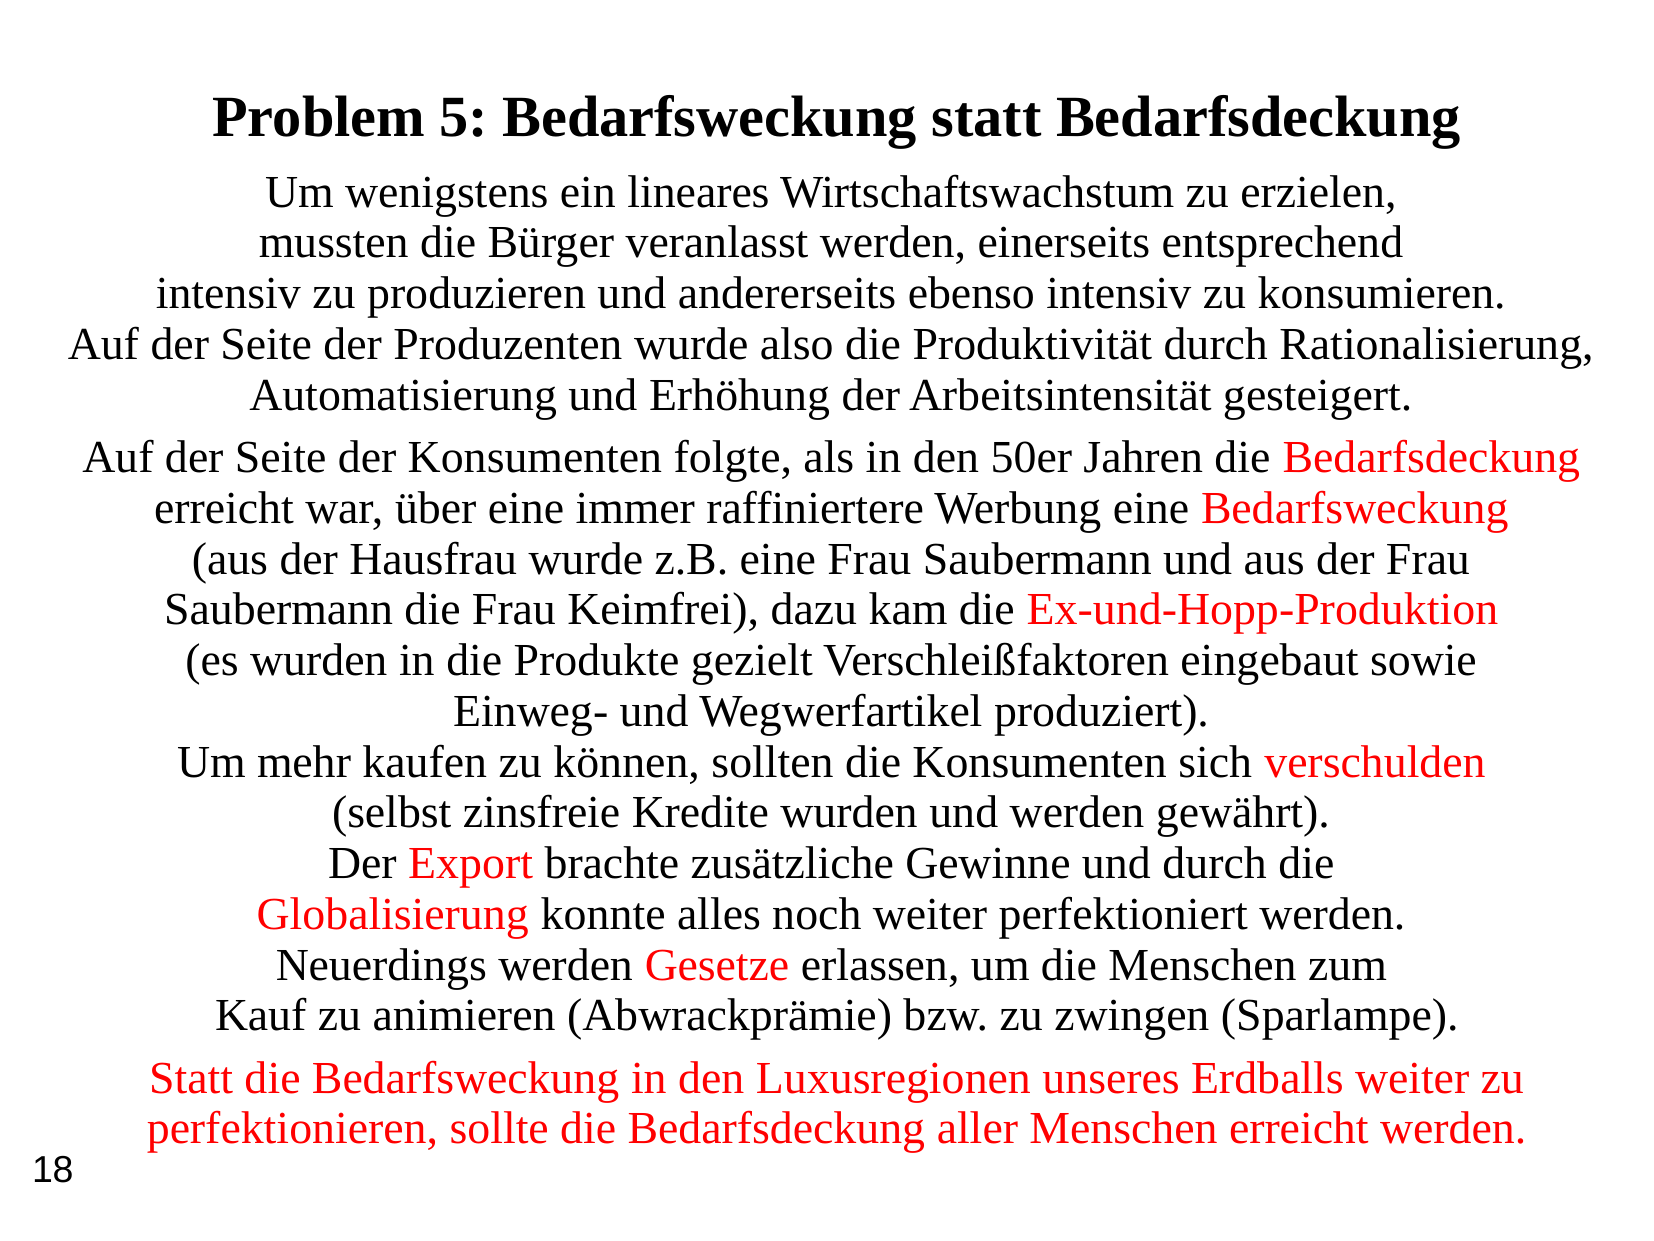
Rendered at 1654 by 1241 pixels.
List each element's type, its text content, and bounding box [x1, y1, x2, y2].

text_box <Nummer> [17, 1140, 235, 1211]
text_box Problem 5: Bedarfsweckung statt Bedarfsdeckung Um wenigstens ein lineares Wirtschaftswachstum zu erzielen, mussten die Bürger veranlasst werden, einerseits entsprechend intensiv zu produzieren und andererseits ebenso intensiv zu konsumieren. Auf der Seite der Produzenten wurde also die Produktivität durch Rationalisierung, Automatisierung und Erhöhung der Arbeitsintensität gesteigert. Auf der Seite der Konsumenten folgte, als in den 50er Jahren die Bedarfsdeckung erreicht war, über eine immer raffiniertere Werbung eine Bedarfsweckung (aus der Hausfrau wurde z.B. eine Frau Saubermann und aus der Frau Saubermann die Frau Keimfrei), dazu kam die Ex-und-Hopp-Produktion (es wurden in die Produkte gezielt Verschleißfaktoren eingebaut sowie Einweg- und Wegwerfartikel produziert). Um mehr kaufen zu können, sollten die Konsumenten sich verschulden (selbst zinsfreie Kredite wurden und werden gewährt). Der Export brachte zusätzliche Gewinne und durch die Globalisierung konnte alles noch weiter perfektioniert werden. Neuerdings werden Gesetze erlassen, um die Menschen zum Kauf zu animieren (Abwrackprämie) bzw. zu zwingen (Sparlampe). Statt die Bedarfsweckung in den Luxusregionen unseres Erdballs weiter zu perfektionieren, sollte die Bedarfsdeckung aller Menschen erreicht werden. [53, 76, 1622, 1162]
